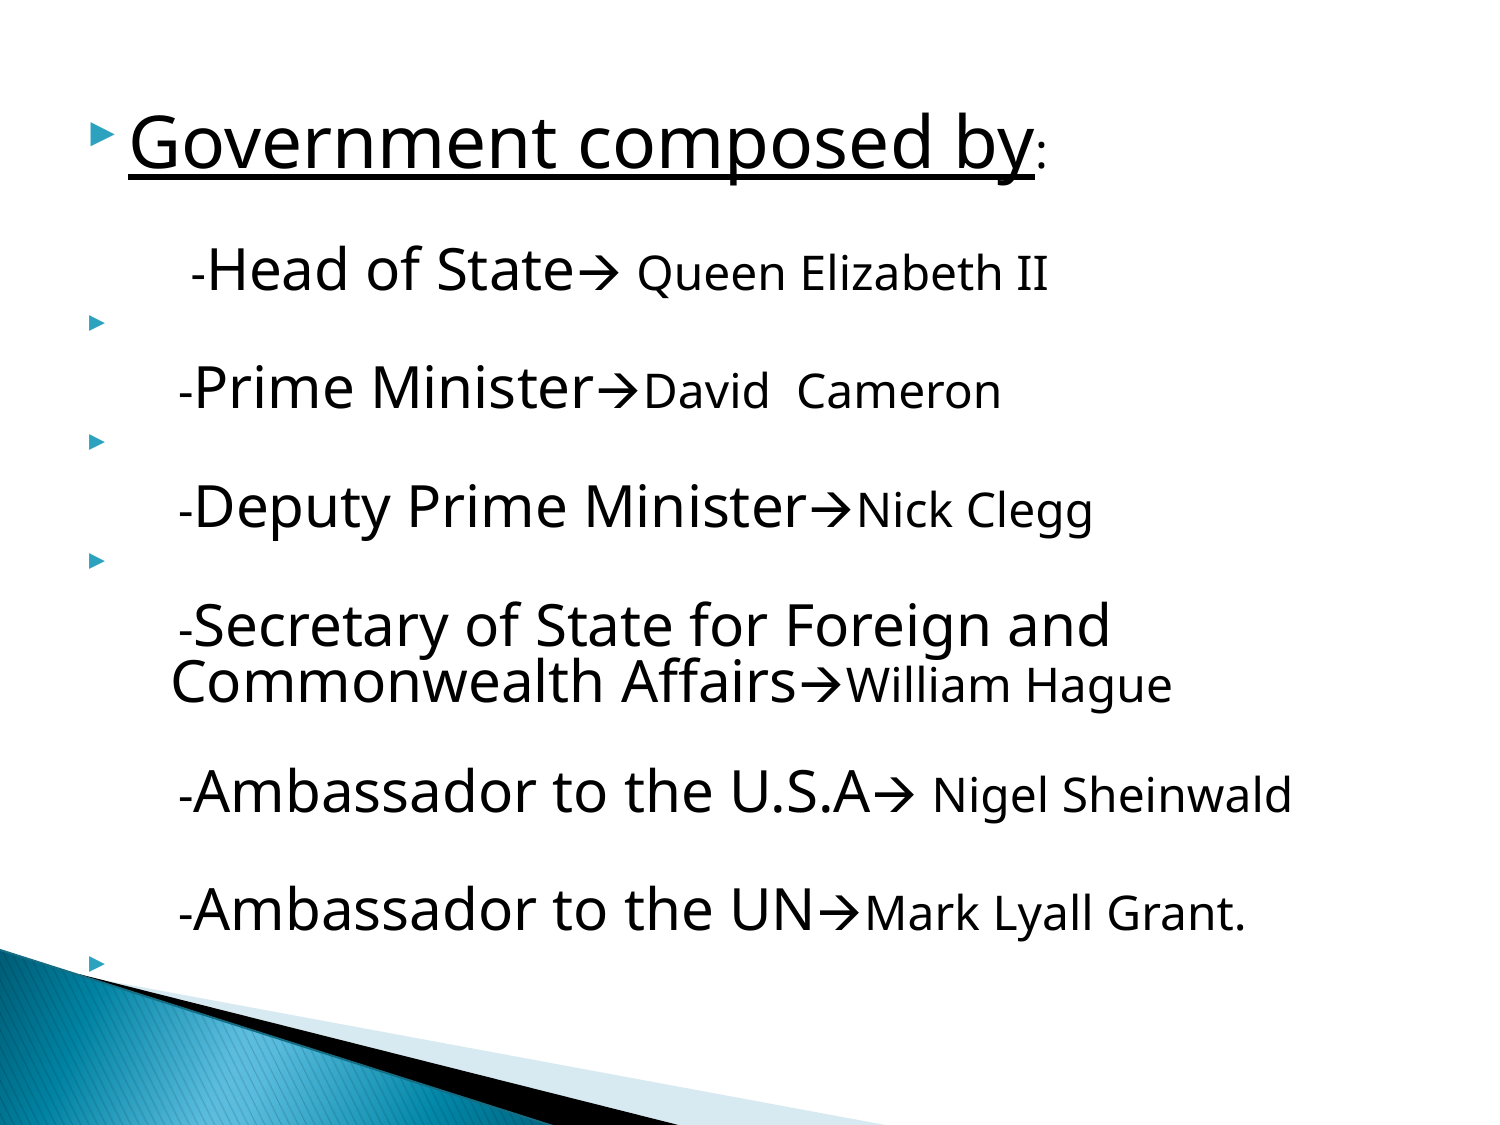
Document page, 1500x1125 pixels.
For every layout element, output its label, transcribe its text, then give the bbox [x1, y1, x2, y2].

list Government composed by: -Head of State Queen Elizabeth II -Prime MinisterDavid Cameron -Deputy Prime MinisterNick Clegg -Secretary of State for Foreign and Commonwealth AffairsWilliam Hague -Ambassador to the U.S.A Nigel Sheinwald -Ambassador to the UNMark Lyall Grant. [35, 105, 1430, 985]
